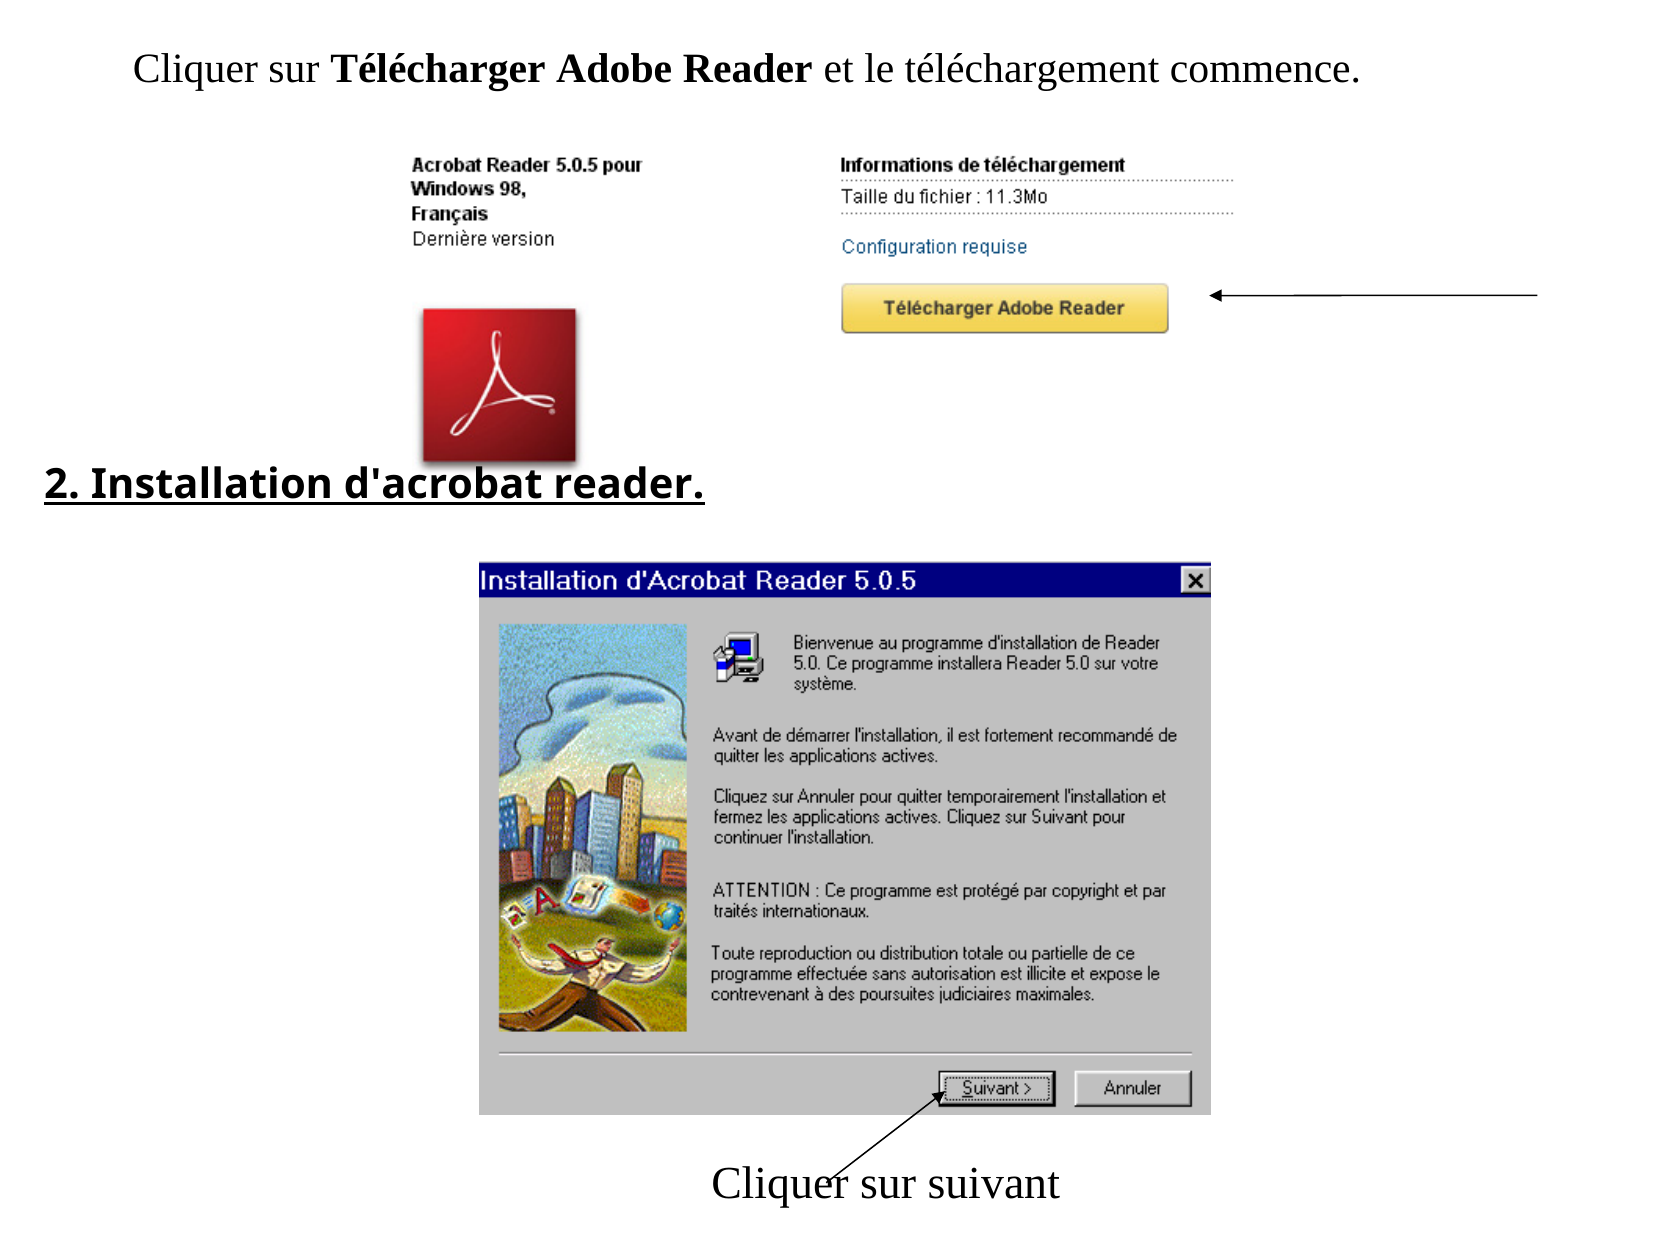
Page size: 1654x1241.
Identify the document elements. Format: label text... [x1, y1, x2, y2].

picture [479, 560, 1211, 1115]
text_box Cliquer sur suivant [236, 1174, 1536, 1241]
picture [408, 147, 1241, 472]
text_box 2. Installation d'acrobat reader. [29, 472, 1595, 592]
text_box Cliquer sur Télécharger Adobe Reader et le téléchargement commence. [118, 59, 1536, 122]
